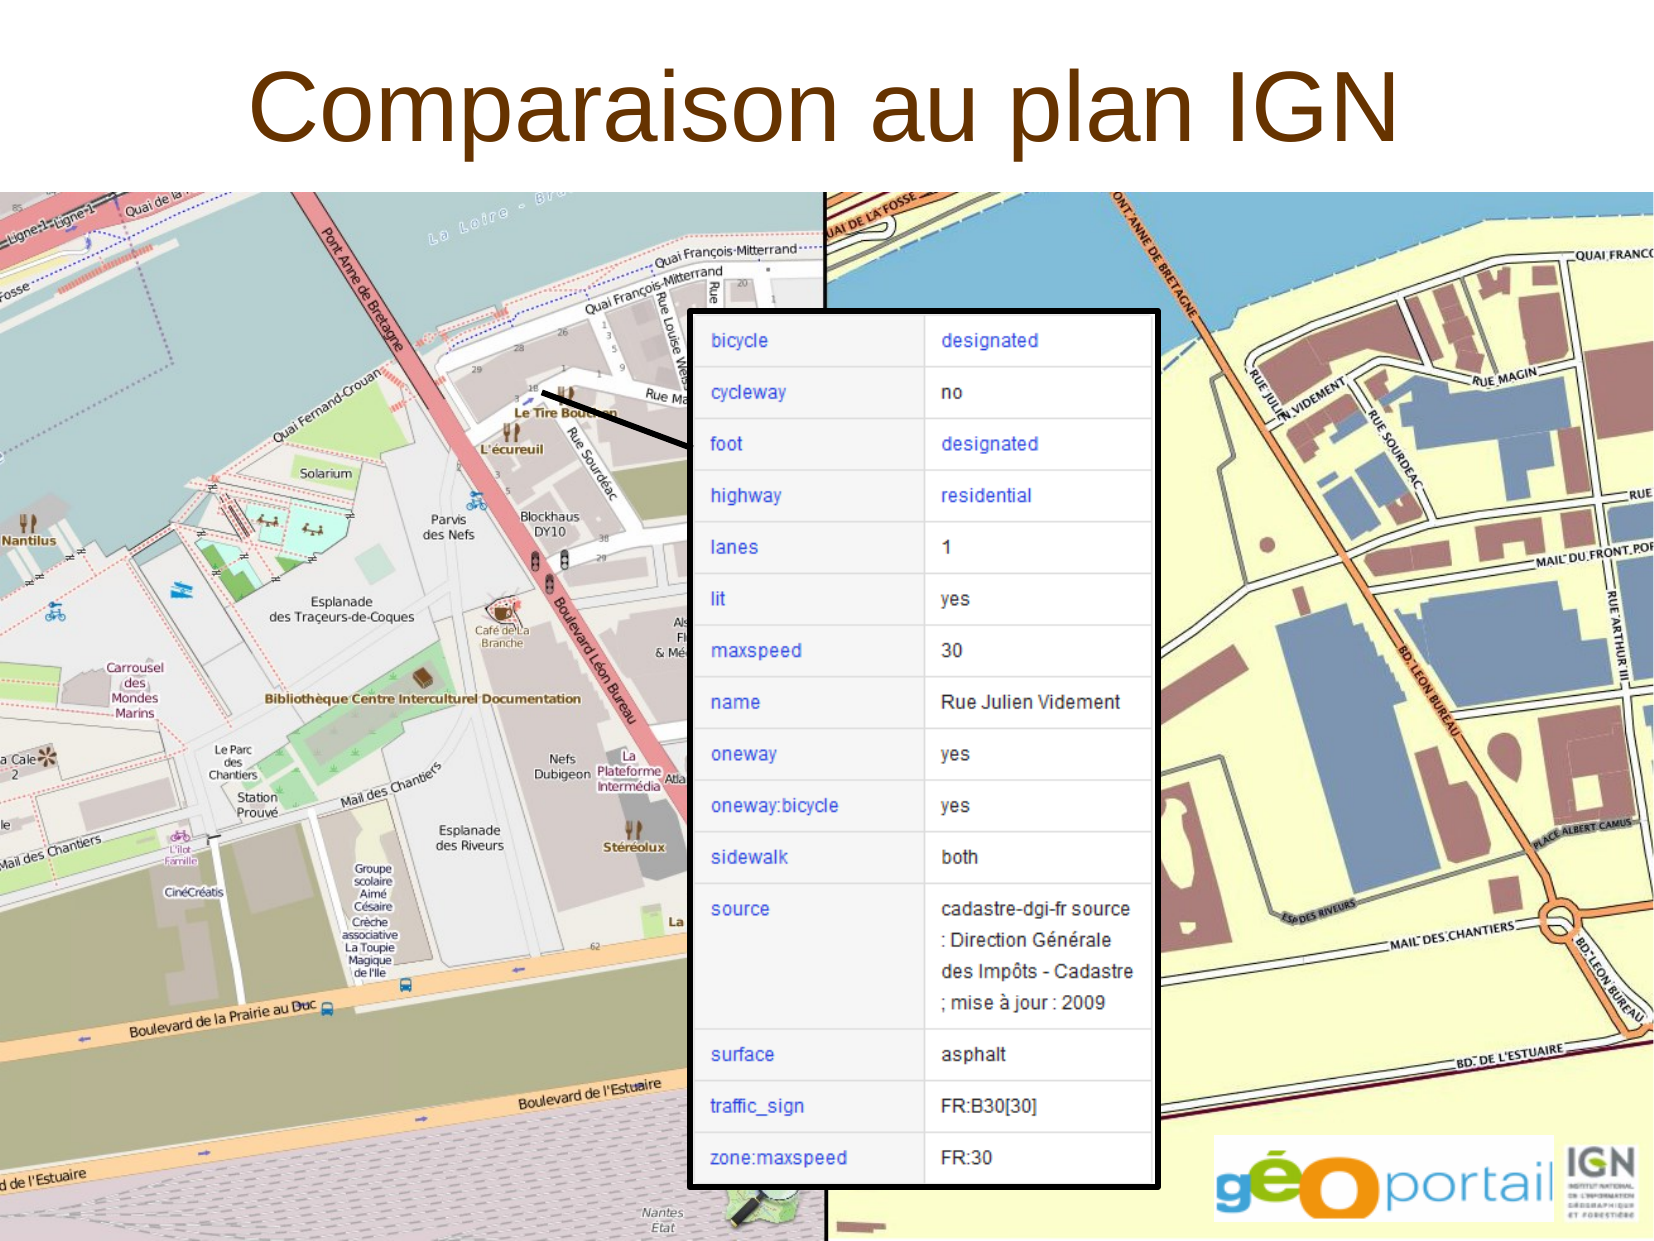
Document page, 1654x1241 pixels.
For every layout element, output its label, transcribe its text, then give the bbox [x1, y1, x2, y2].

picture [0, 192, 1654, 1241]
title Comparaison au plan IGN [82, 35, 1568, 179]
